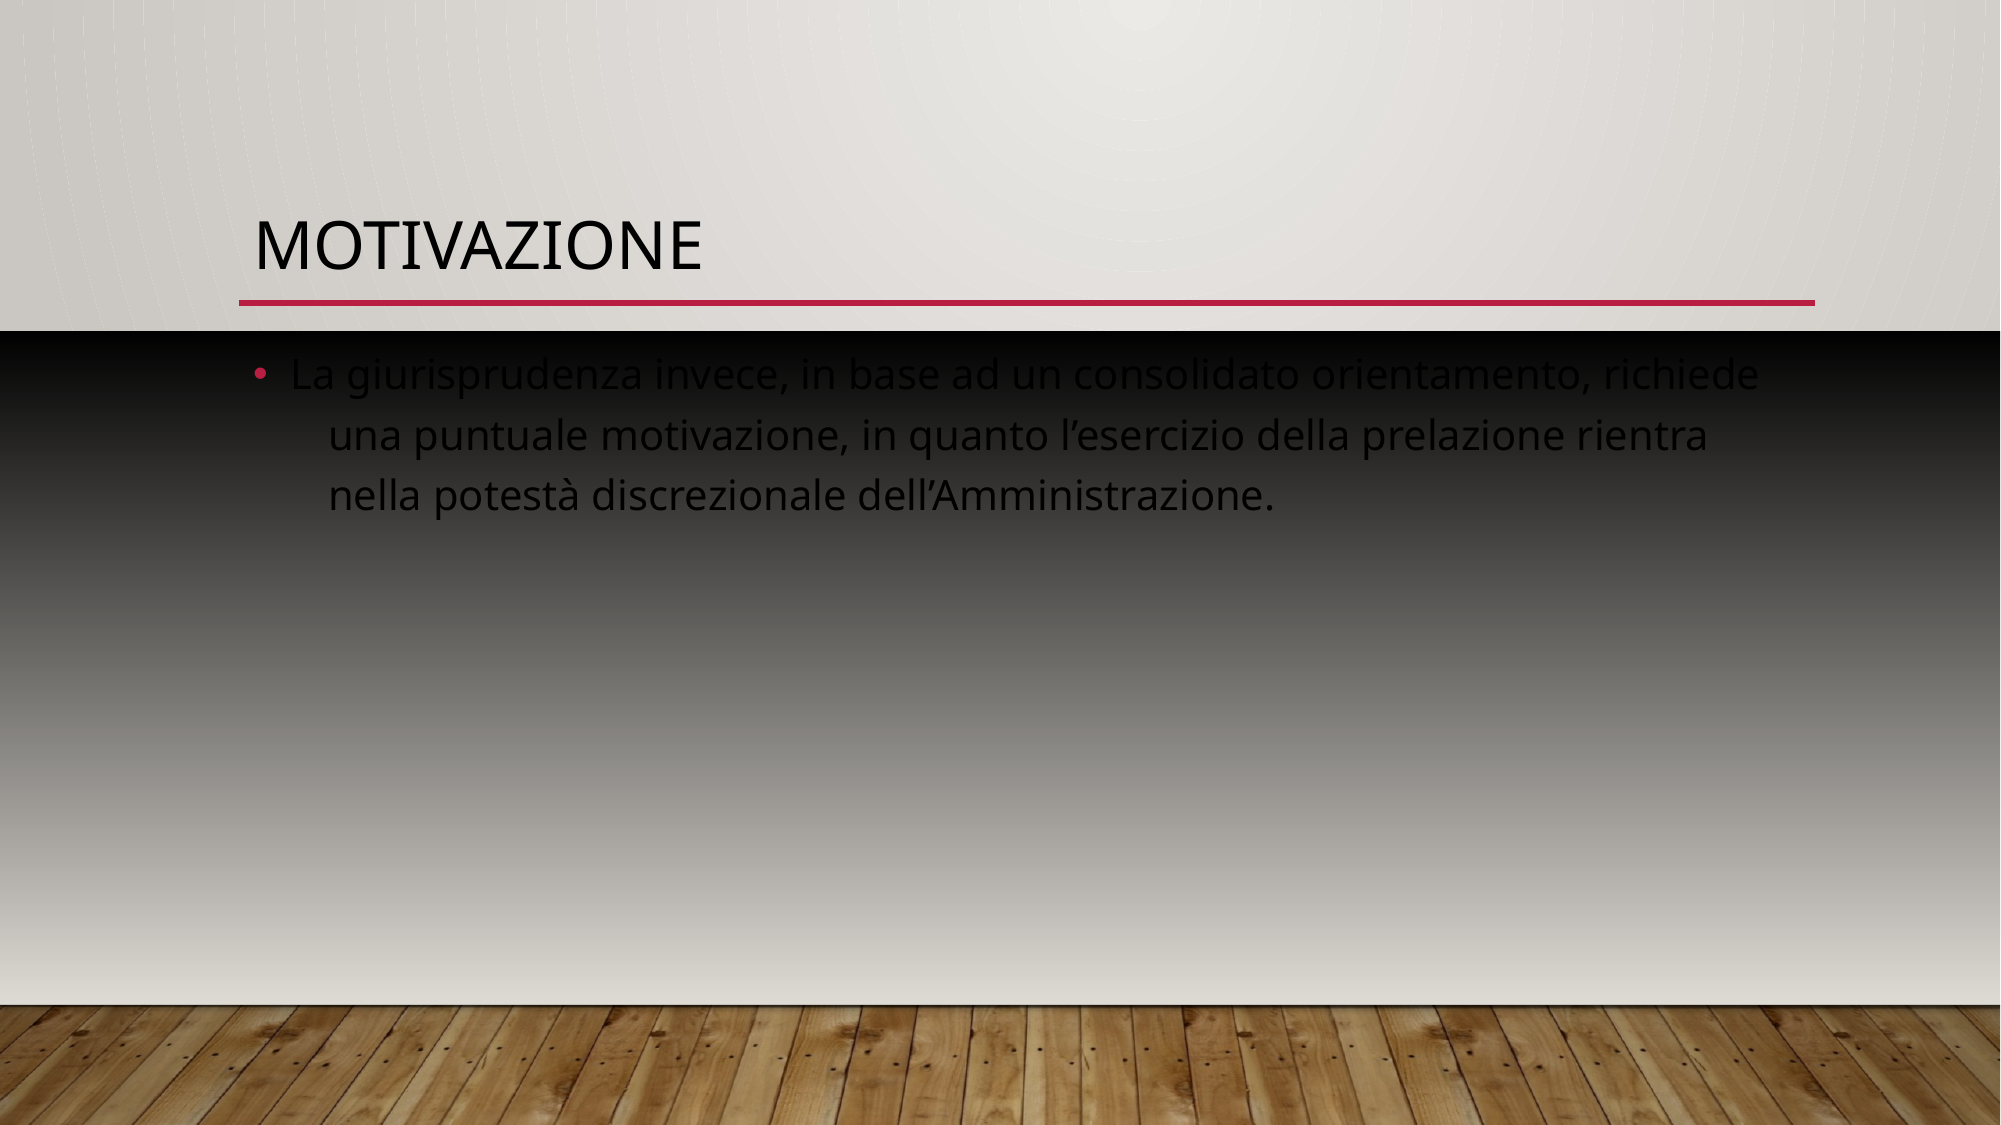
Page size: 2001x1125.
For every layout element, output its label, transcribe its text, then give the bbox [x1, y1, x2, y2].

list La giurisprudenza invece, in base ad un consolidato orientamento, richiede una puntuale motivazione, in quanto l’esercizio della prelazione rientra nella potestà discrezionale dell’Amministrazione. [238, 330, 1814, 897]
title motivazione [238, 131, 1814, 305]
